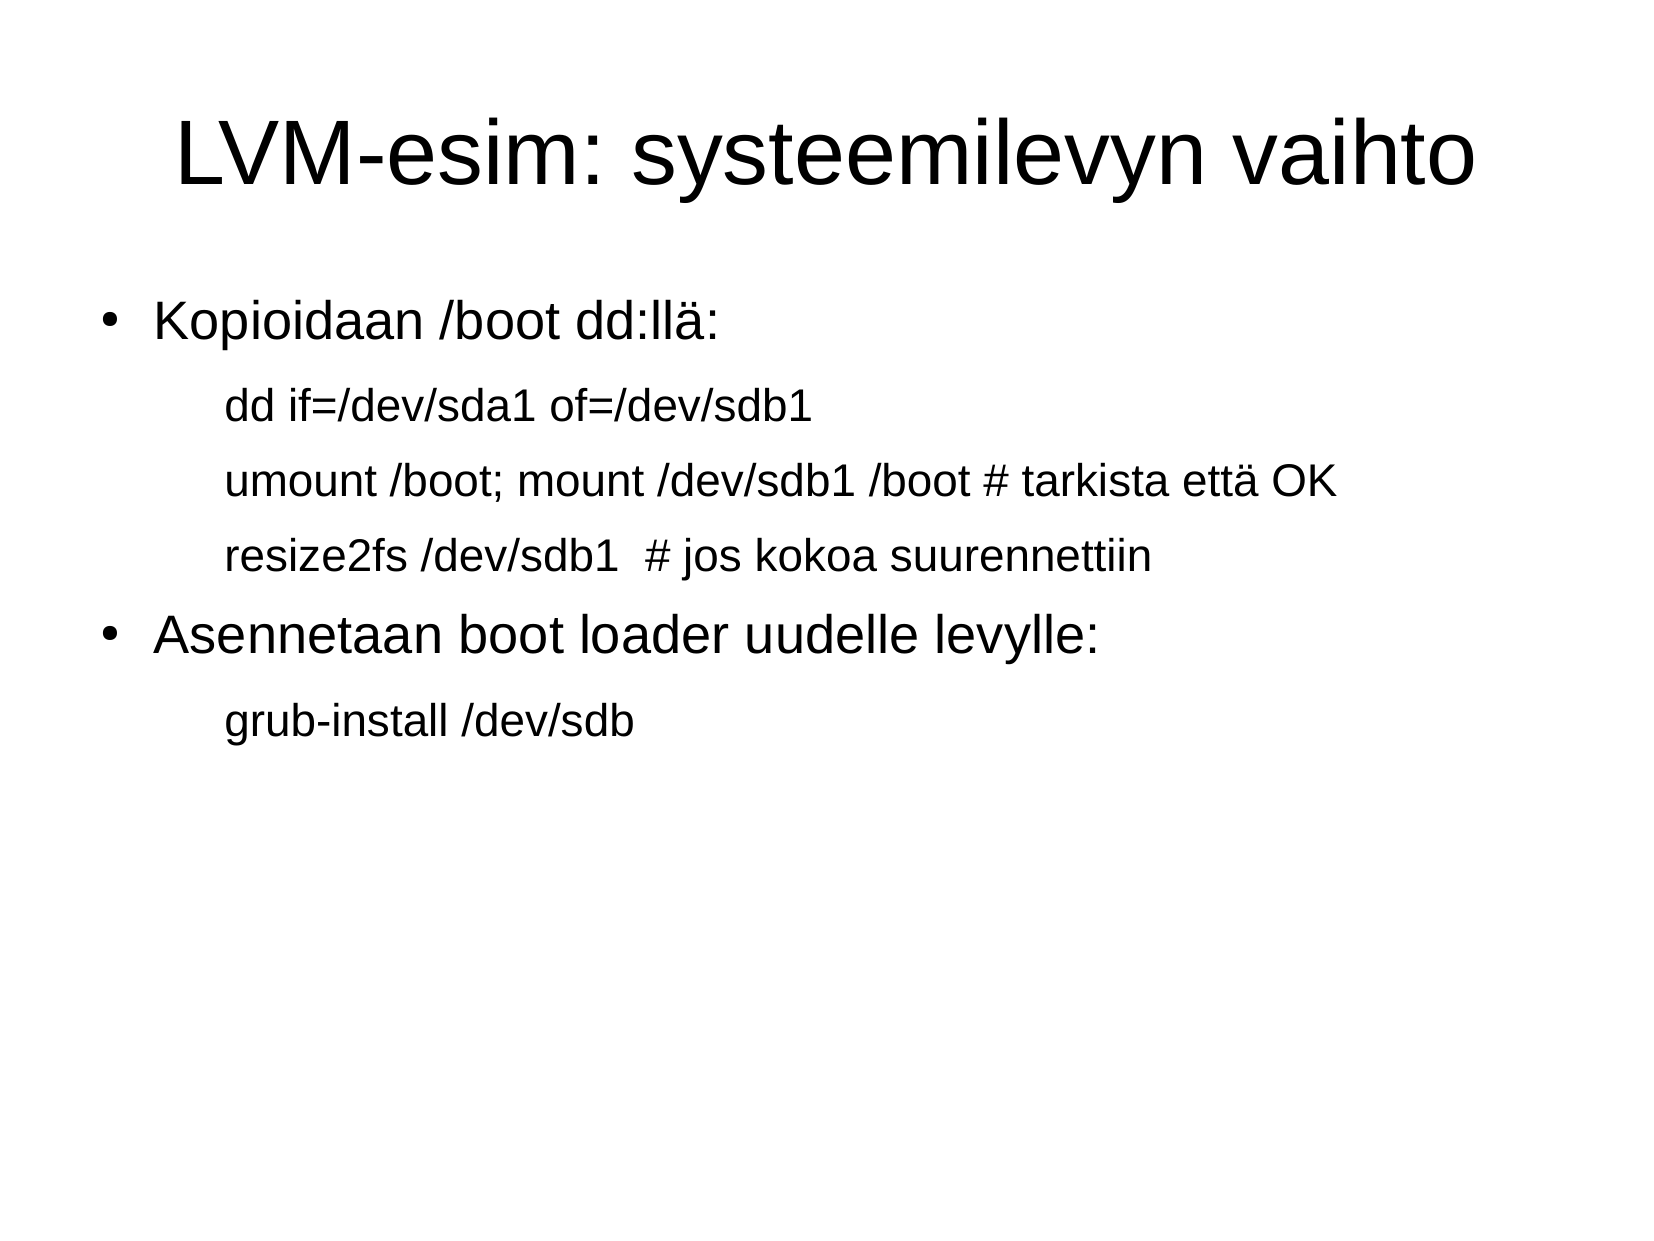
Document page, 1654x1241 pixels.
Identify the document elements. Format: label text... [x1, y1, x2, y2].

list Kopioidaan /boot dd:llä: dd if=/dev/sda1 of=/dev/sdb1 umount /boot; mount /dev/sdb1 /boot # tarkista että OK resize2fs /dev/sdb1 # jos kokoa suurennettiin Asennetaan boot loader uudelle levylle: grub-install /dev/sdb [82, 290, 1571, 1010]
title LVM-esim: systeemilevyn vaihto [82, 49, 1571, 257]
